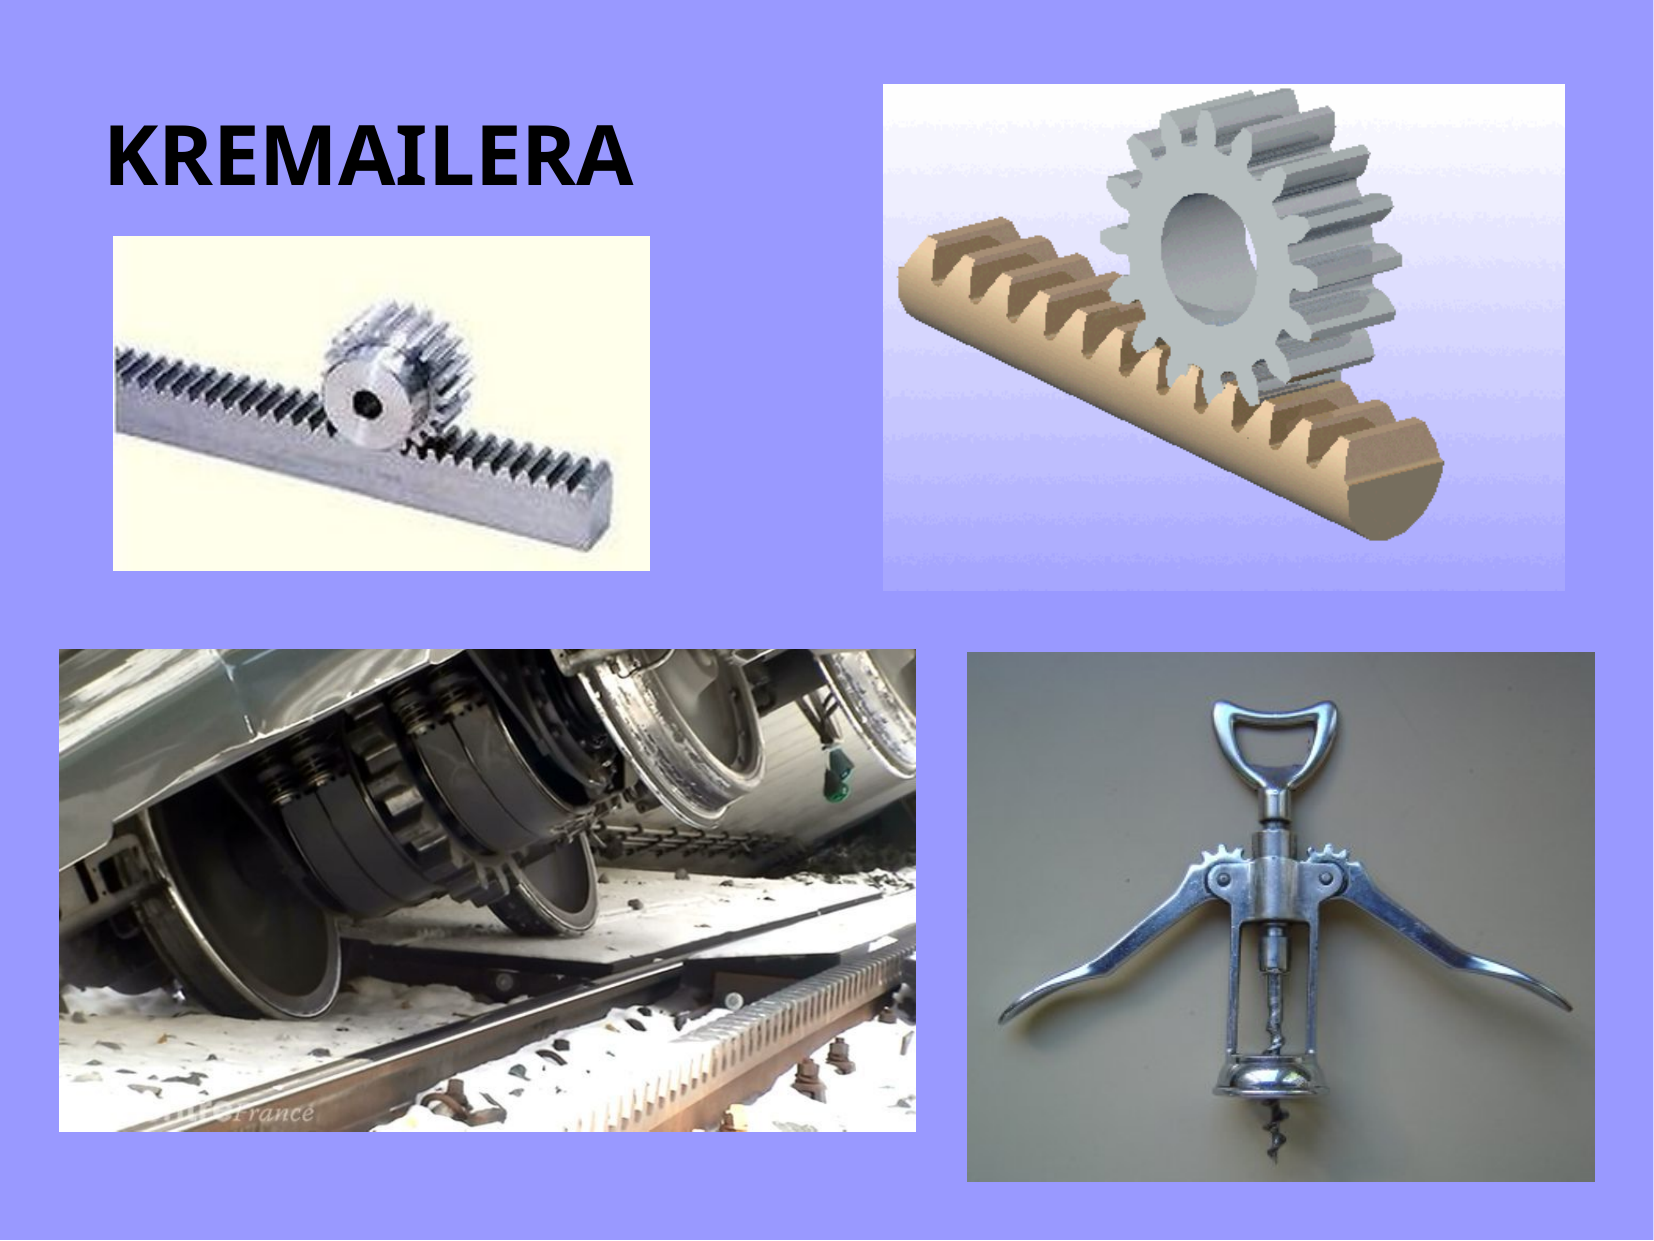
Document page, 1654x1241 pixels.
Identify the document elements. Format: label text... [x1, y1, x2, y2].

picture [59, 649, 916, 1132]
text_box KREMAILERA [88, 88, 883, 220]
picture [113, 236, 650, 571]
picture [967, 652, 1595, 1182]
picture [883, 84, 1565, 591]
